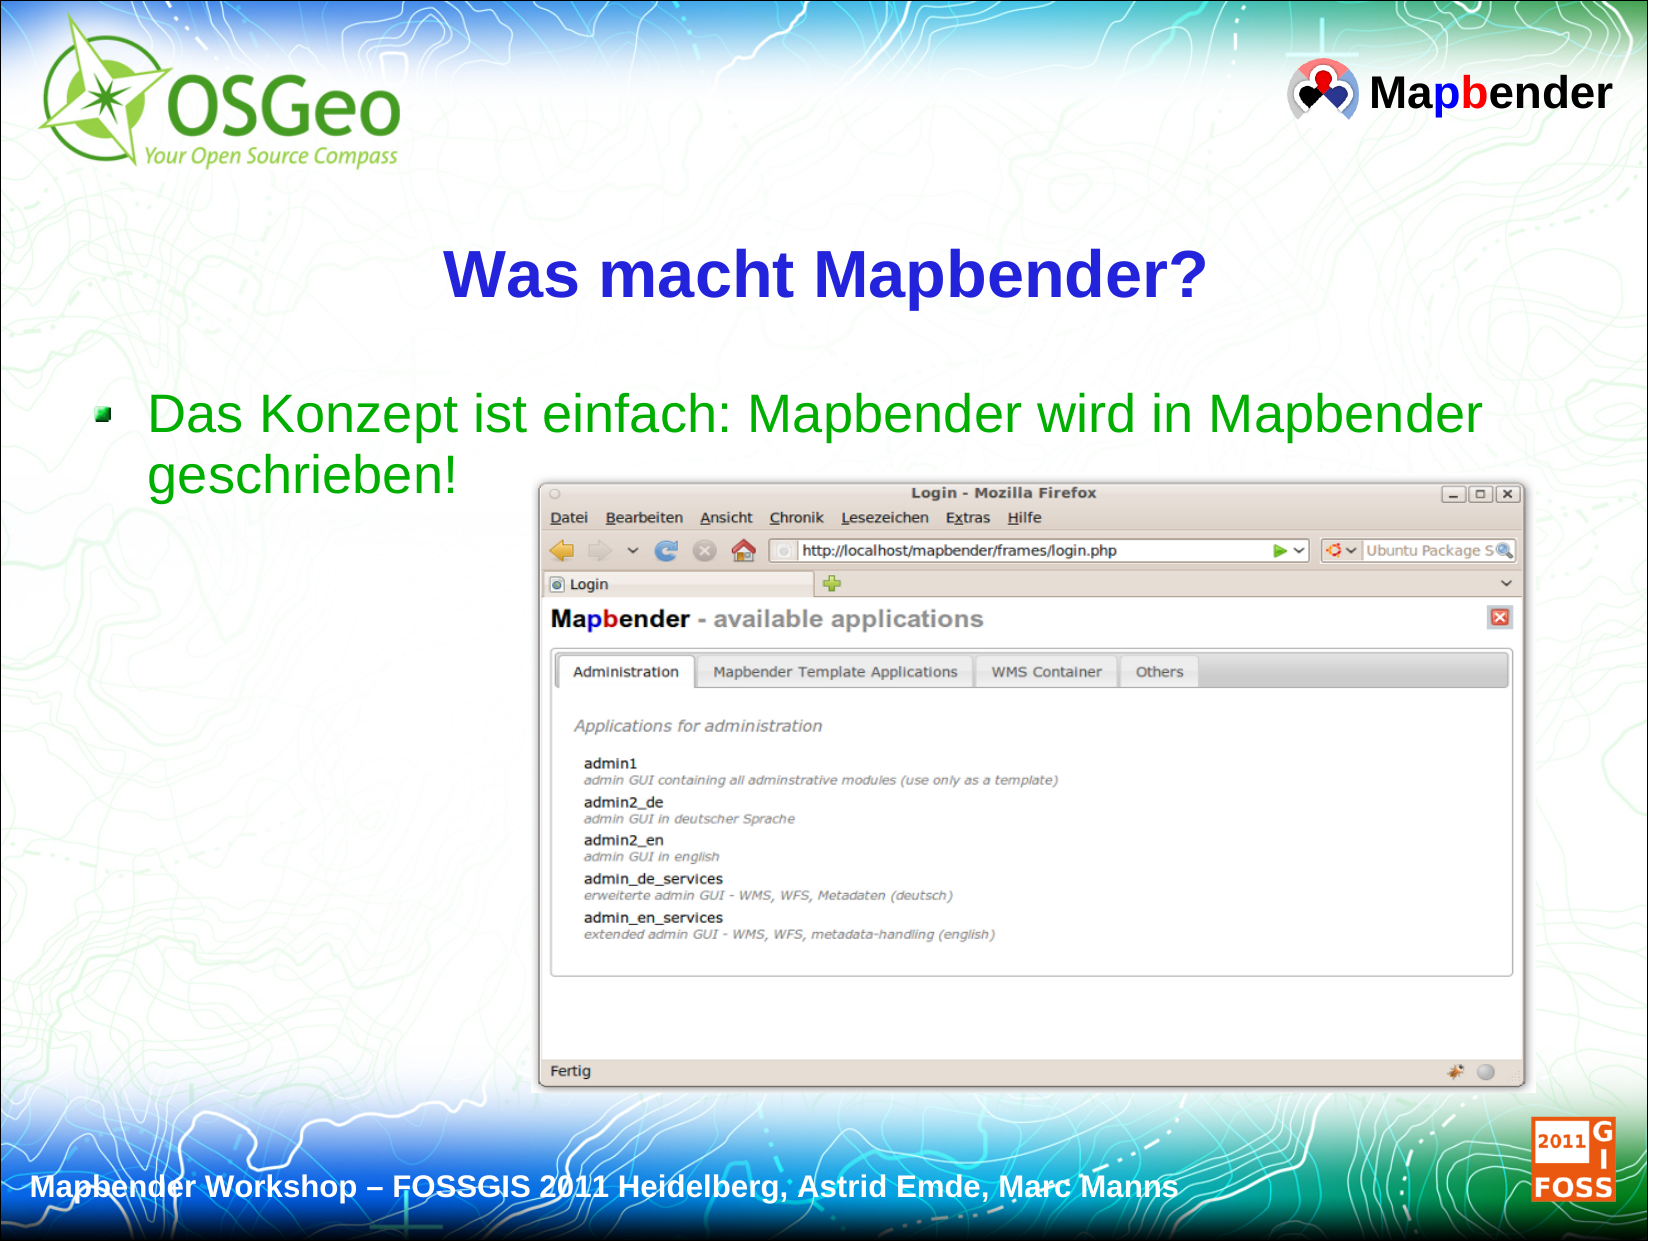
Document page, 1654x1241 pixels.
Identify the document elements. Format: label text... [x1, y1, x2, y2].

title Was macht Mapbender? [82, 208, 1571, 342]
picture [1, 1, 1647, 1240]
list Das Konzept ist einfach: Mapbender wird in Mapbender geschrieben! [76, 383, 1565, 1188]
